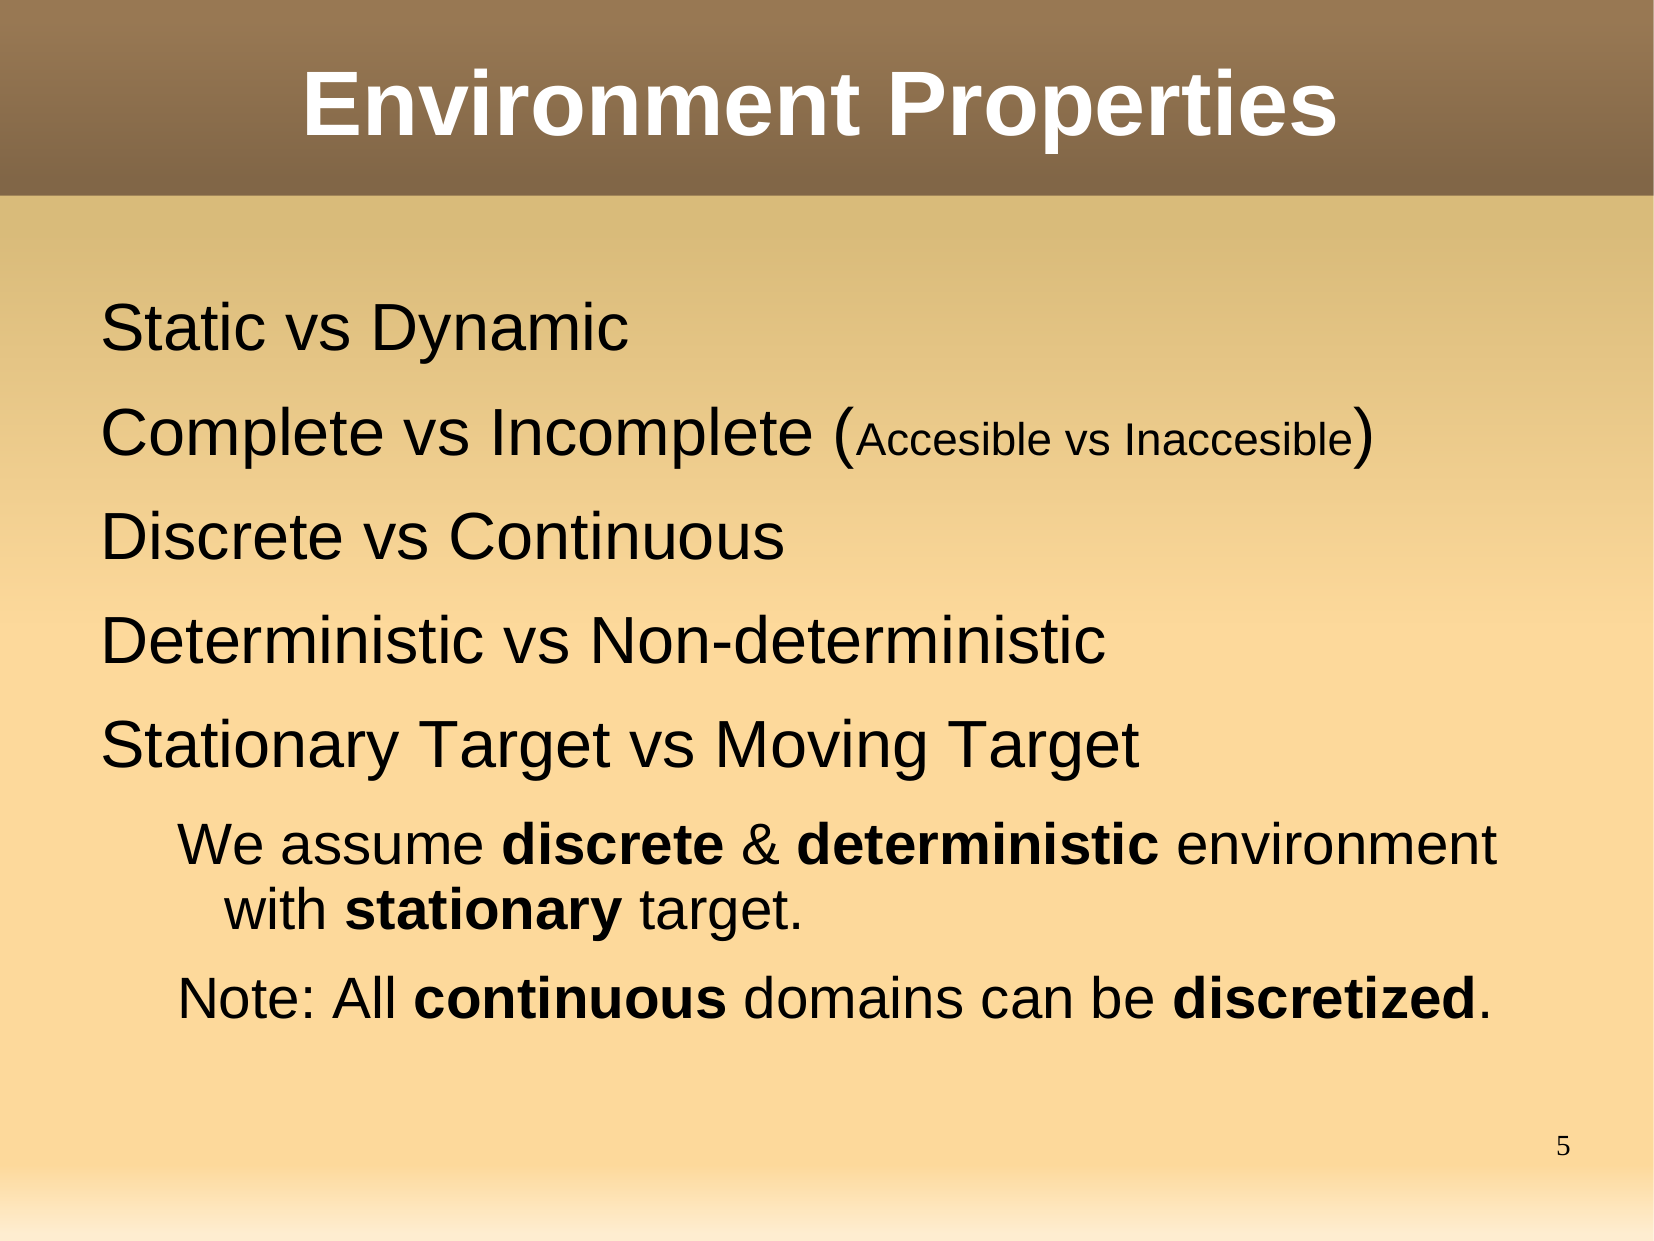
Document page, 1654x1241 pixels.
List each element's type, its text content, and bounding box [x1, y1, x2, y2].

list Static vs Dynamic Complete vs Incomplete (Accesible vs Inaccesible) Discrete vs Continuous Deterministic vs Non-deterministic Stationary Target vs Moving Target We assume discrete & deterministic environment with stationary target. Note: All continuous domains can be discretized. [82, 290, 1571, 1120]
picture [0, 0, 1654, 1241]
title Environment Properties [76, 7, 1565, 200]
